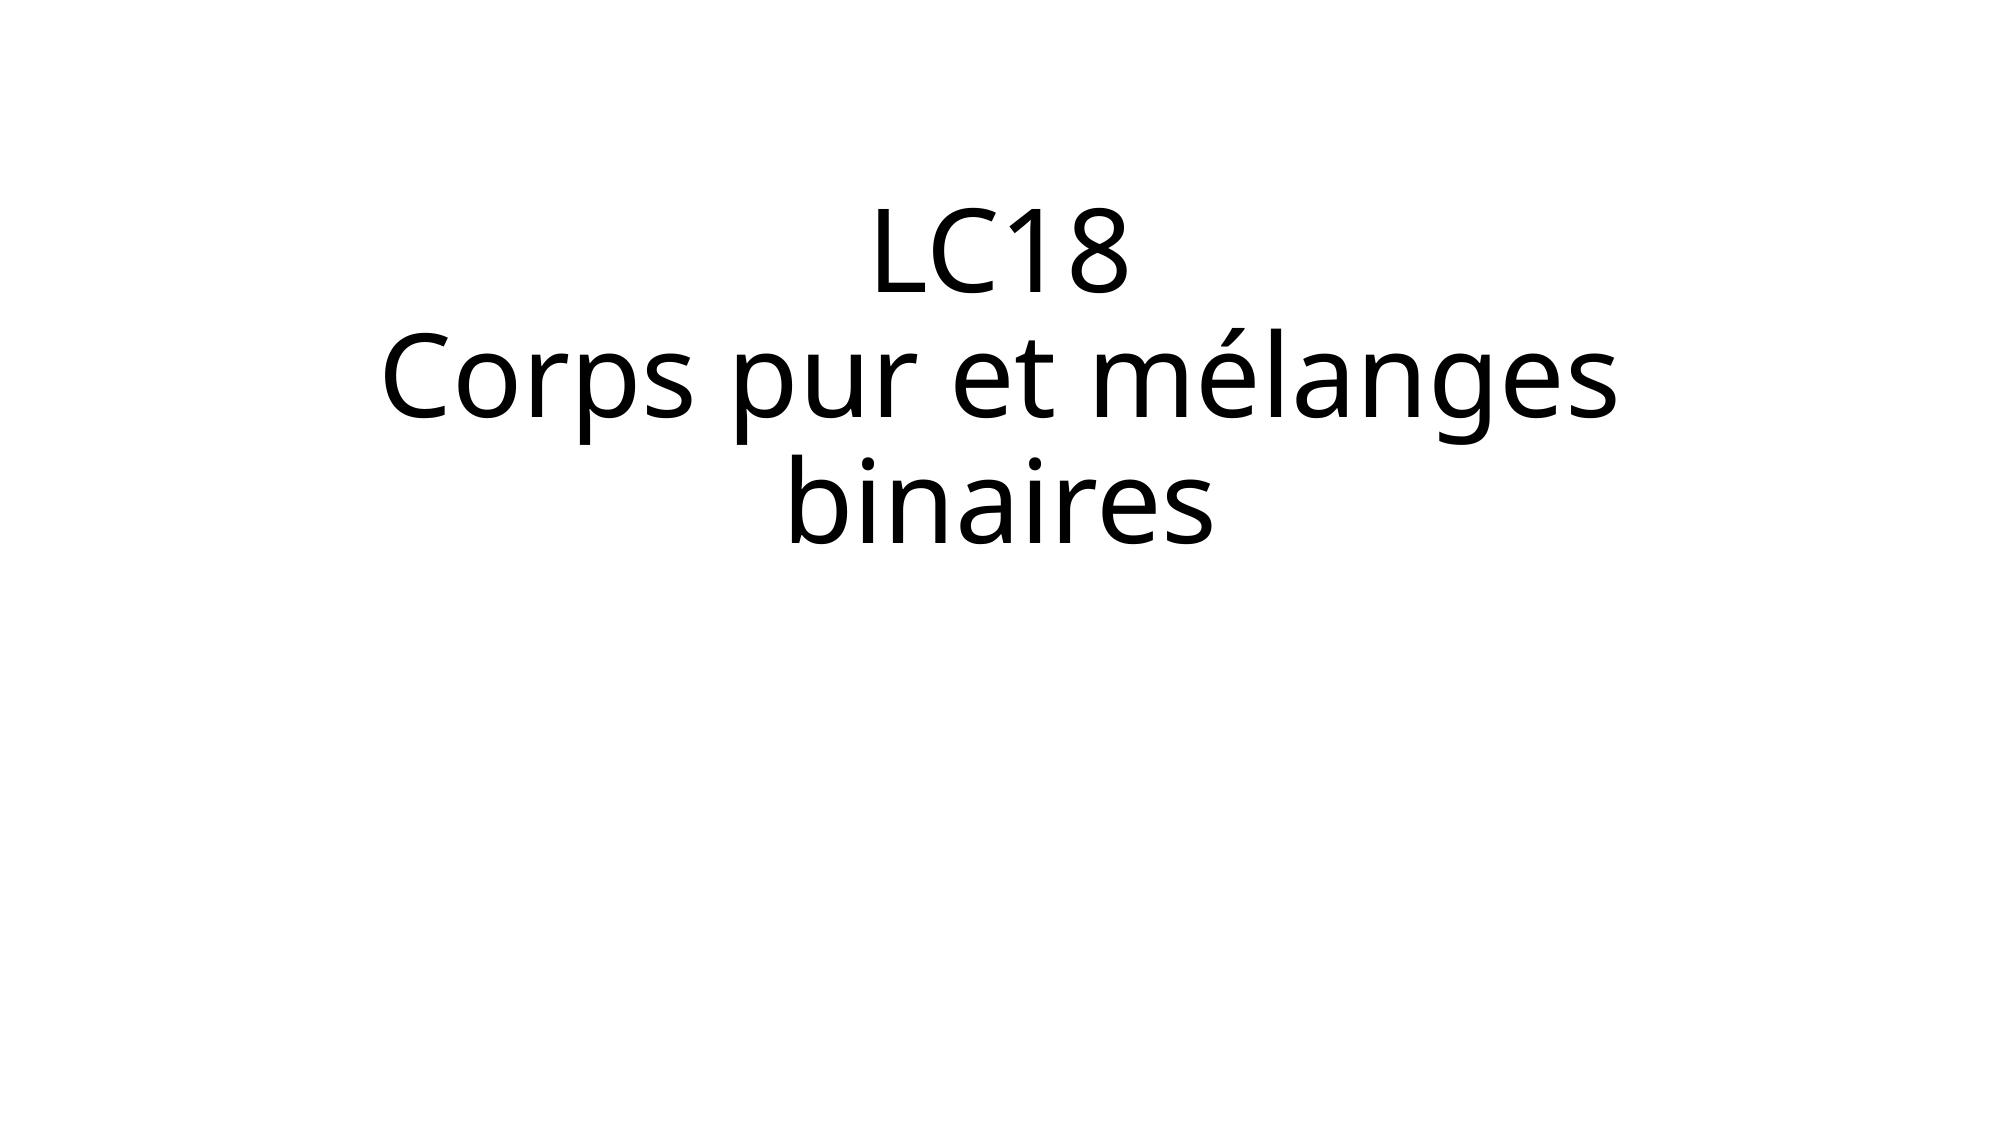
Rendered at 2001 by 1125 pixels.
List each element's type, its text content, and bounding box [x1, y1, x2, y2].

title LC18 Corps pur et mélanges binaires [249, 184, 1750, 576]
